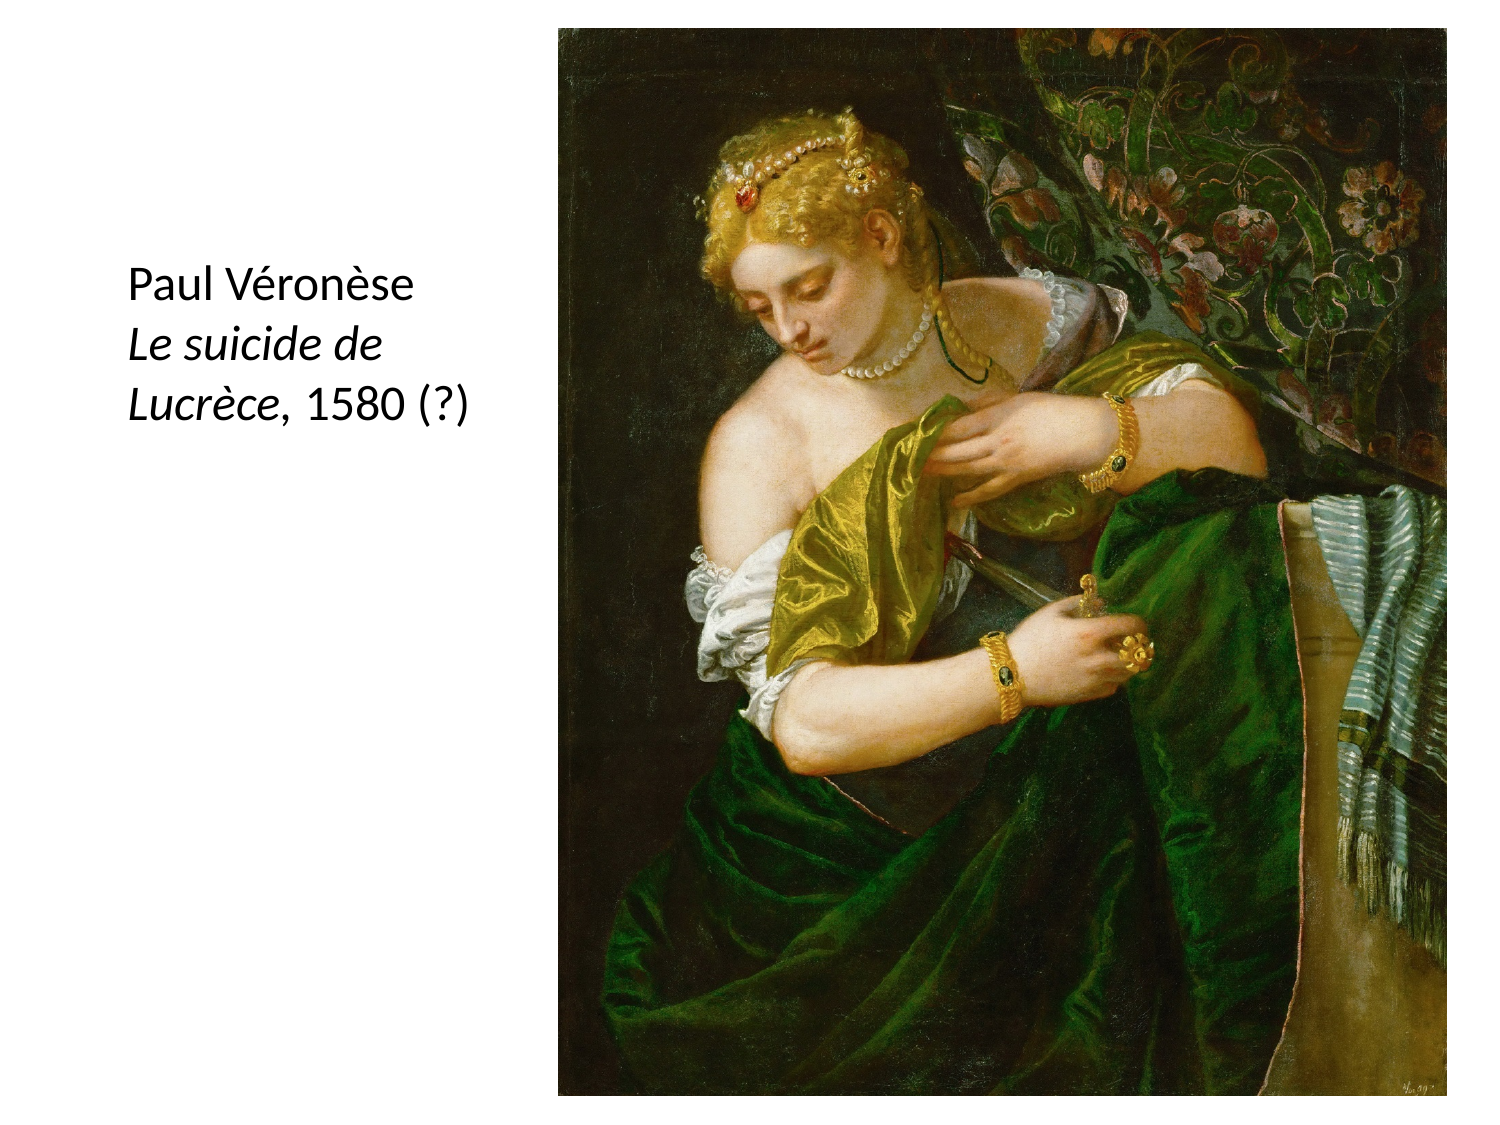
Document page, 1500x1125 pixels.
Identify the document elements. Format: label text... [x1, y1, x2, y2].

picture [558, 28, 1447, 1096]
title Paul Véronèse Le suicide de Lucrèce, 1580 (?) [112, 90, 526, 591]
